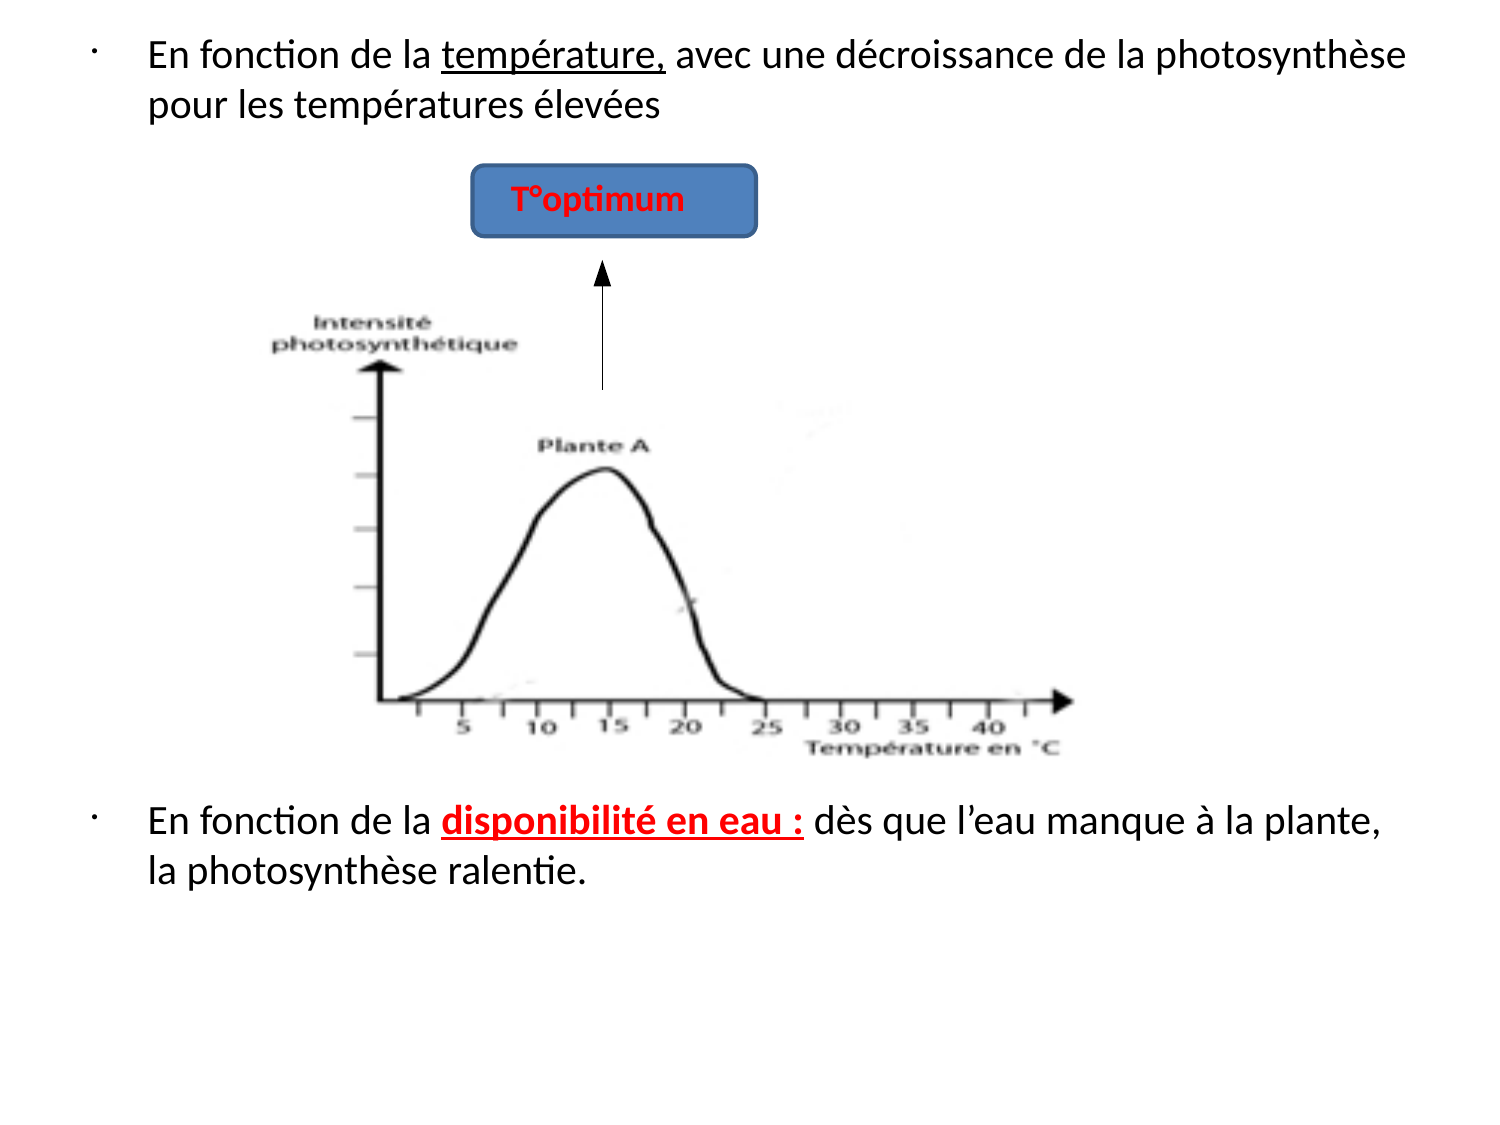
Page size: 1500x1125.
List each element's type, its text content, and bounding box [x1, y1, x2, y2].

picture [259, 307, 1087, 780]
text_box T°optimum [496, 166, 815, 272]
text_box [472, 165, 748, 237]
list En fonction de la température, avec une décroissance de la photosynthèse pour les températures élevées En fonction de la disponibilité en eau : dès que l’eau manque à la plante, la photosynthèse ralentie. [76, 19, 1427, 1010]
